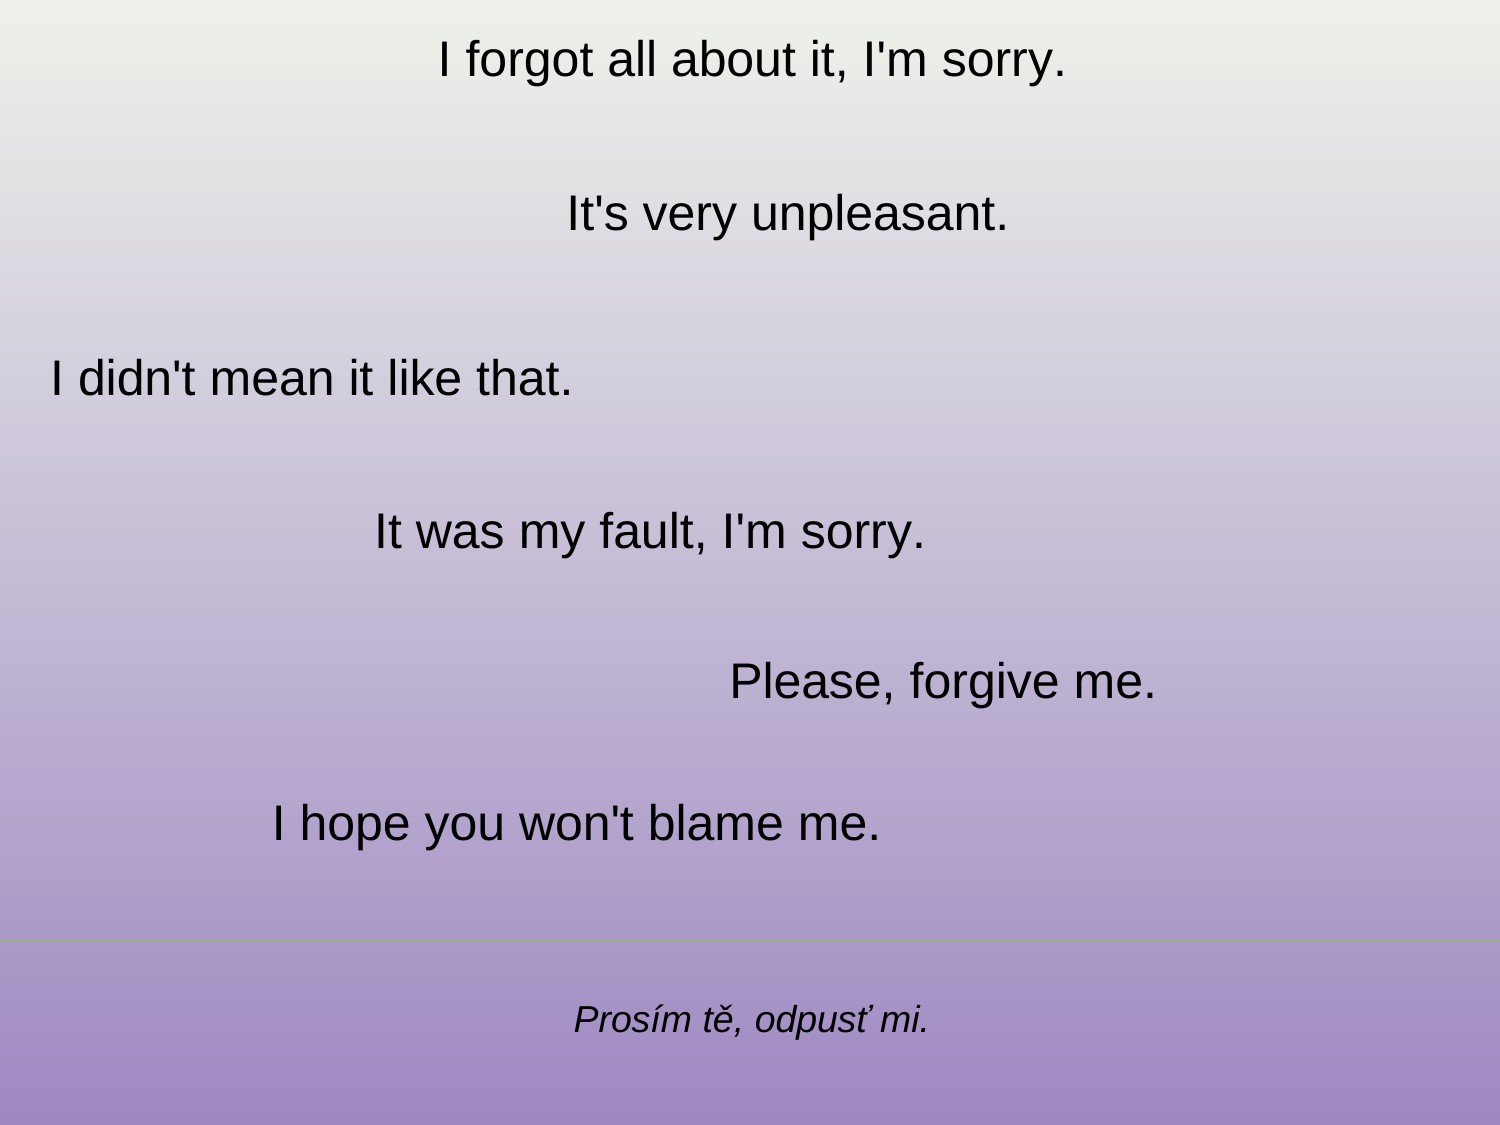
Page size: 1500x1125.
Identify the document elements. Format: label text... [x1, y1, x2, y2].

text_box I hope you won't blame me. [257, 782, 897, 858]
text_box It's very unpleasant. [551, 172, 1025, 249]
text_box I forgot all about it, I'm sorry. [5, 18, 1500, 95]
text_box Please, forgive me. [714, 640, 1500, 716]
text_box It was my fault, I'm sorry. [359, 491, 942, 567]
text_box I didn't mean it like that. [35, 337, 1500, 414]
text_box Prosím tě, odpusť mi. [558, 987, 946, 1049]
